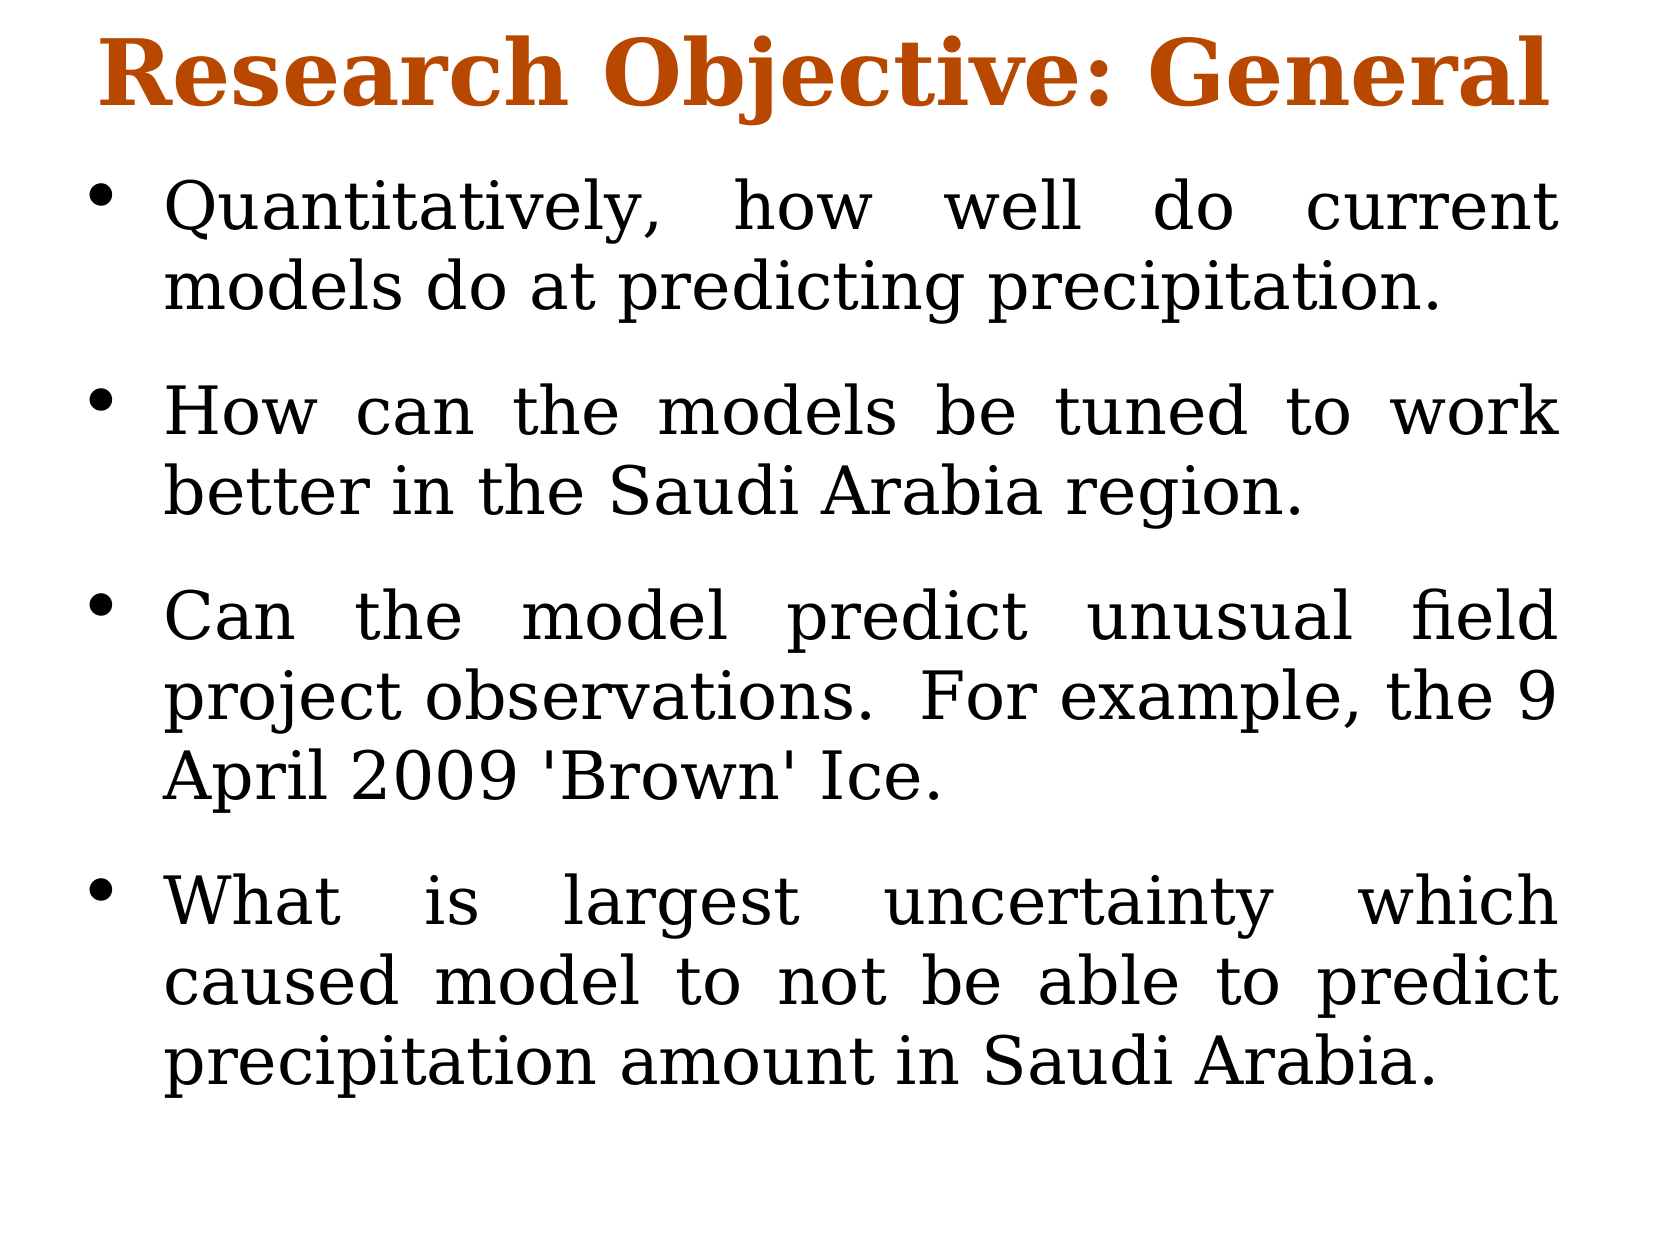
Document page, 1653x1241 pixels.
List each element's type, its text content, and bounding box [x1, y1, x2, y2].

text_box Quantitatively, how well do current models do at predicting precipitation. How can the models be tuned to work better in the Saudi Arabia region. Can the model predict unusual field project observations. For example, the 9 April 2009 'Brown' Ice. What is largest uncertainty which caused model to not be able to predict precipitation amount in Saudi Arabia. [75, 155, 1576, 1224]
text_box Research Objective: General [0, 19, 1650, 132]
